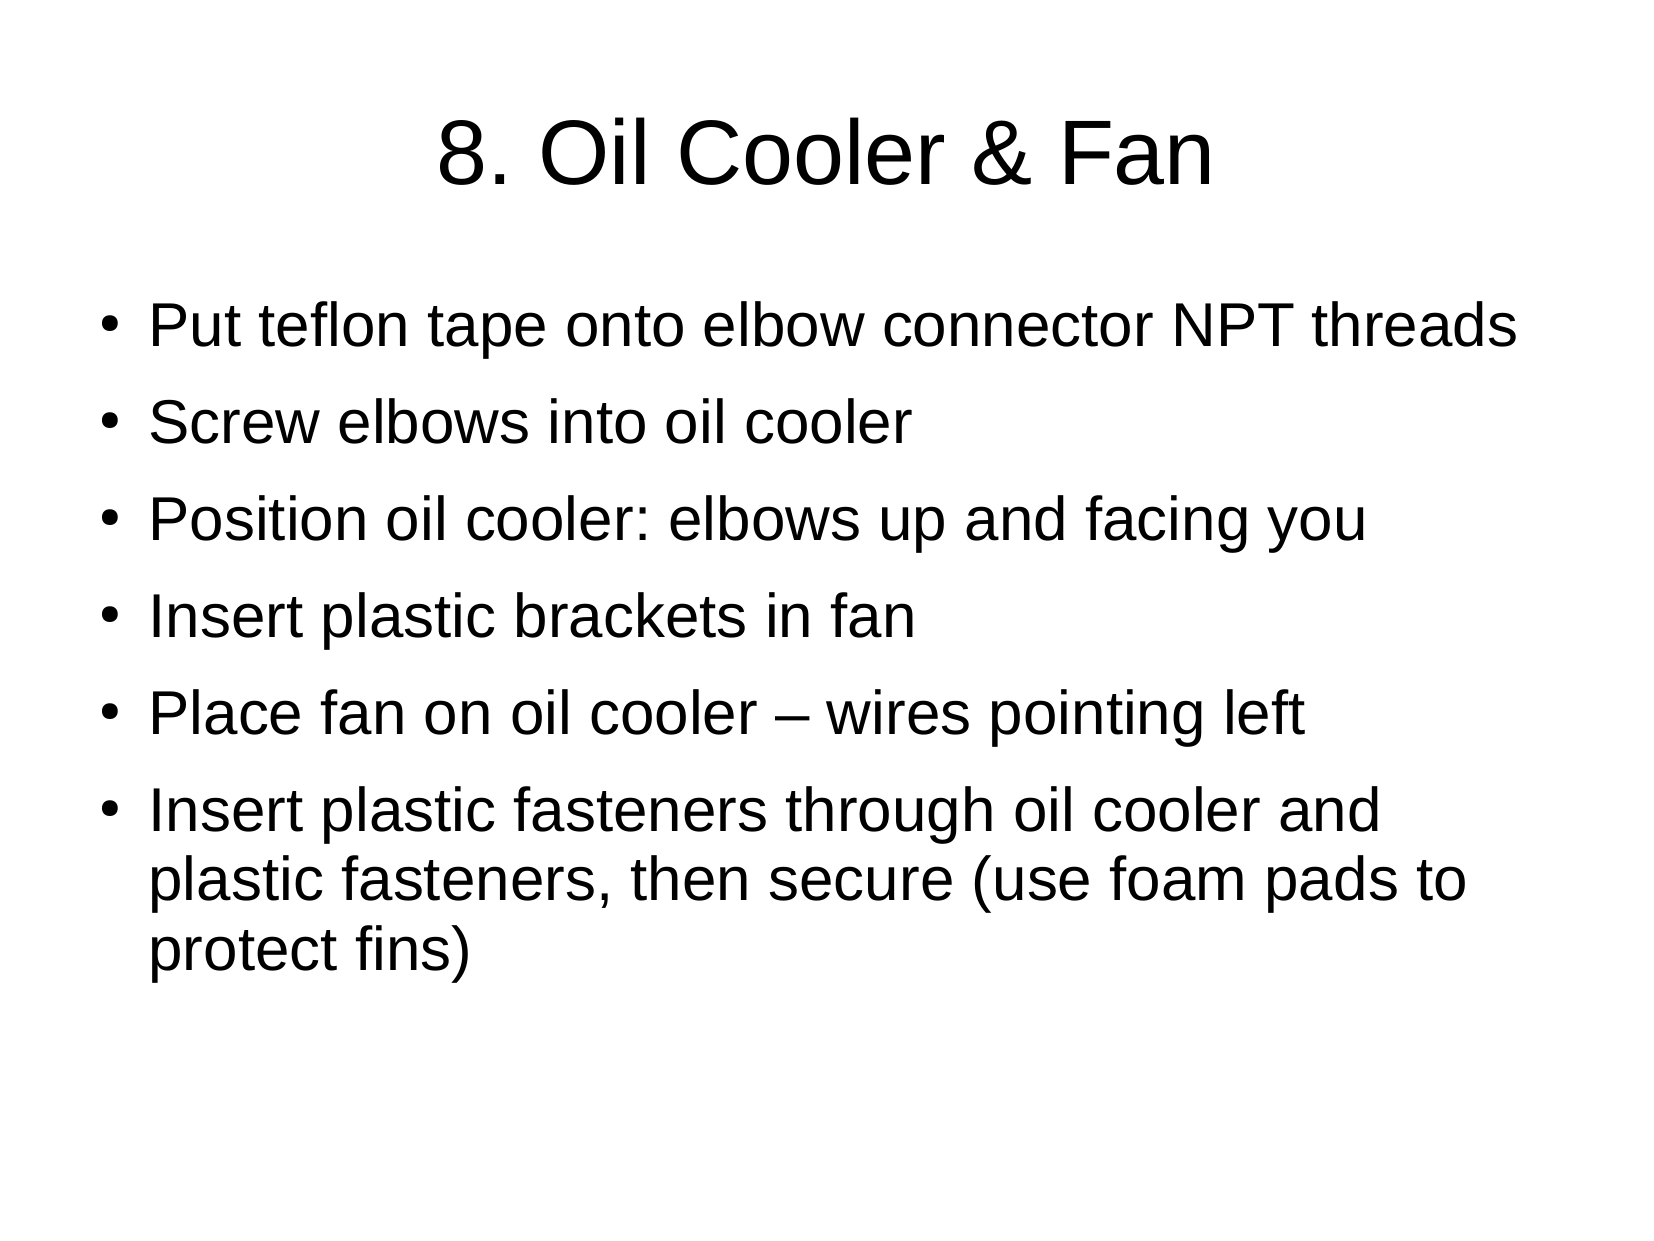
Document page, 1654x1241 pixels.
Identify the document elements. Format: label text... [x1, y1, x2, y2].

title 8. Oil Cooler & Fan [82, 49, 1571, 257]
list Put teflon tape onto elbow connector NPT threads Screw elbows into oil cooler Position oil cooler: elbows up and facing you Insert plastic brackets in fan Place fan on oil cooler – wires pointing left Insert plastic fasteners through oil cooler and plastic fasteners, then secure (use foam pads to protect fins) [82, 290, 1538, 1010]
